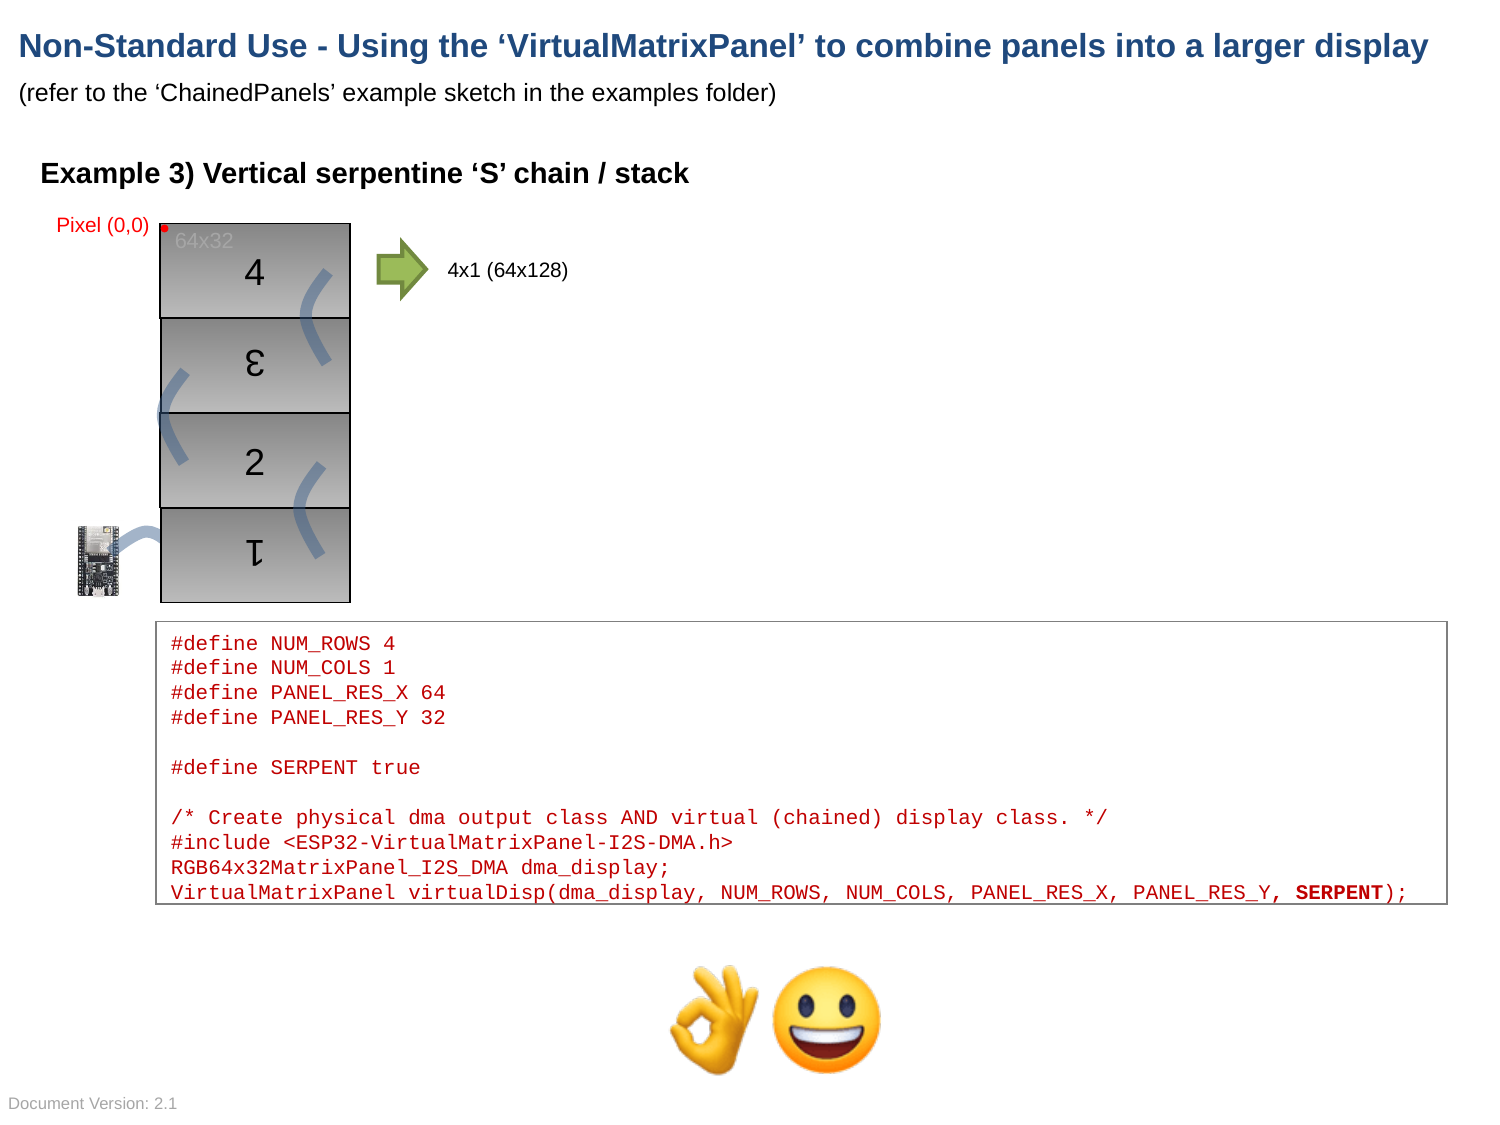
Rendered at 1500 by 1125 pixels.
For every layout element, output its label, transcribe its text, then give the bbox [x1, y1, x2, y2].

text_box 4 [160, 224, 350, 318]
text_box 3 [161, 319, 350, 413]
text_box #define NUM_ROWS 4 #define NUM_COLS 1 #define PANEL_RES_X 64 #define PANEL_RES_Y 32 #define SERPENT true /* Create physical dma output class AND virtual (chained) display class. */ #include <ESP32-VirtualMatrixPanel-I2S-DMA.h> RGB64x32MatrixPanel_I2S_DMA dma_display; VirtualMatrixPanel virtualDisp(dma_display, NUM_ROWS, NUM_COLS, PANEL_RES_X, PANEL_RES_Y, SERPENT); [156, 622, 1447, 904]
text_box 1 [161, 508, 350, 602]
text_box Example 3) Vertical serpentine ‘S’ chain / stack [25, 147, 707, 198]
text_box 2 [160, 413, 350, 508]
picture [658, 964, 884, 1077]
text_box 4x1 (64x128) [432, 248, 585, 290]
text_box [378, 242, 426, 296]
picture [71, 520, 124, 603]
text_box Pixel (0,0) [41, 204, 167, 245]
text_box [160, 224, 169, 233]
text_box 64x32 [159, 219, 251, 261]
text_box Non-Standard Use - Using the ‘VirtualMatrixPanel’ to combine panels into a larger display (refer to the ‘ChainedPanels’ example sketch in the examples folder) [3, 16, 1469, 116]
